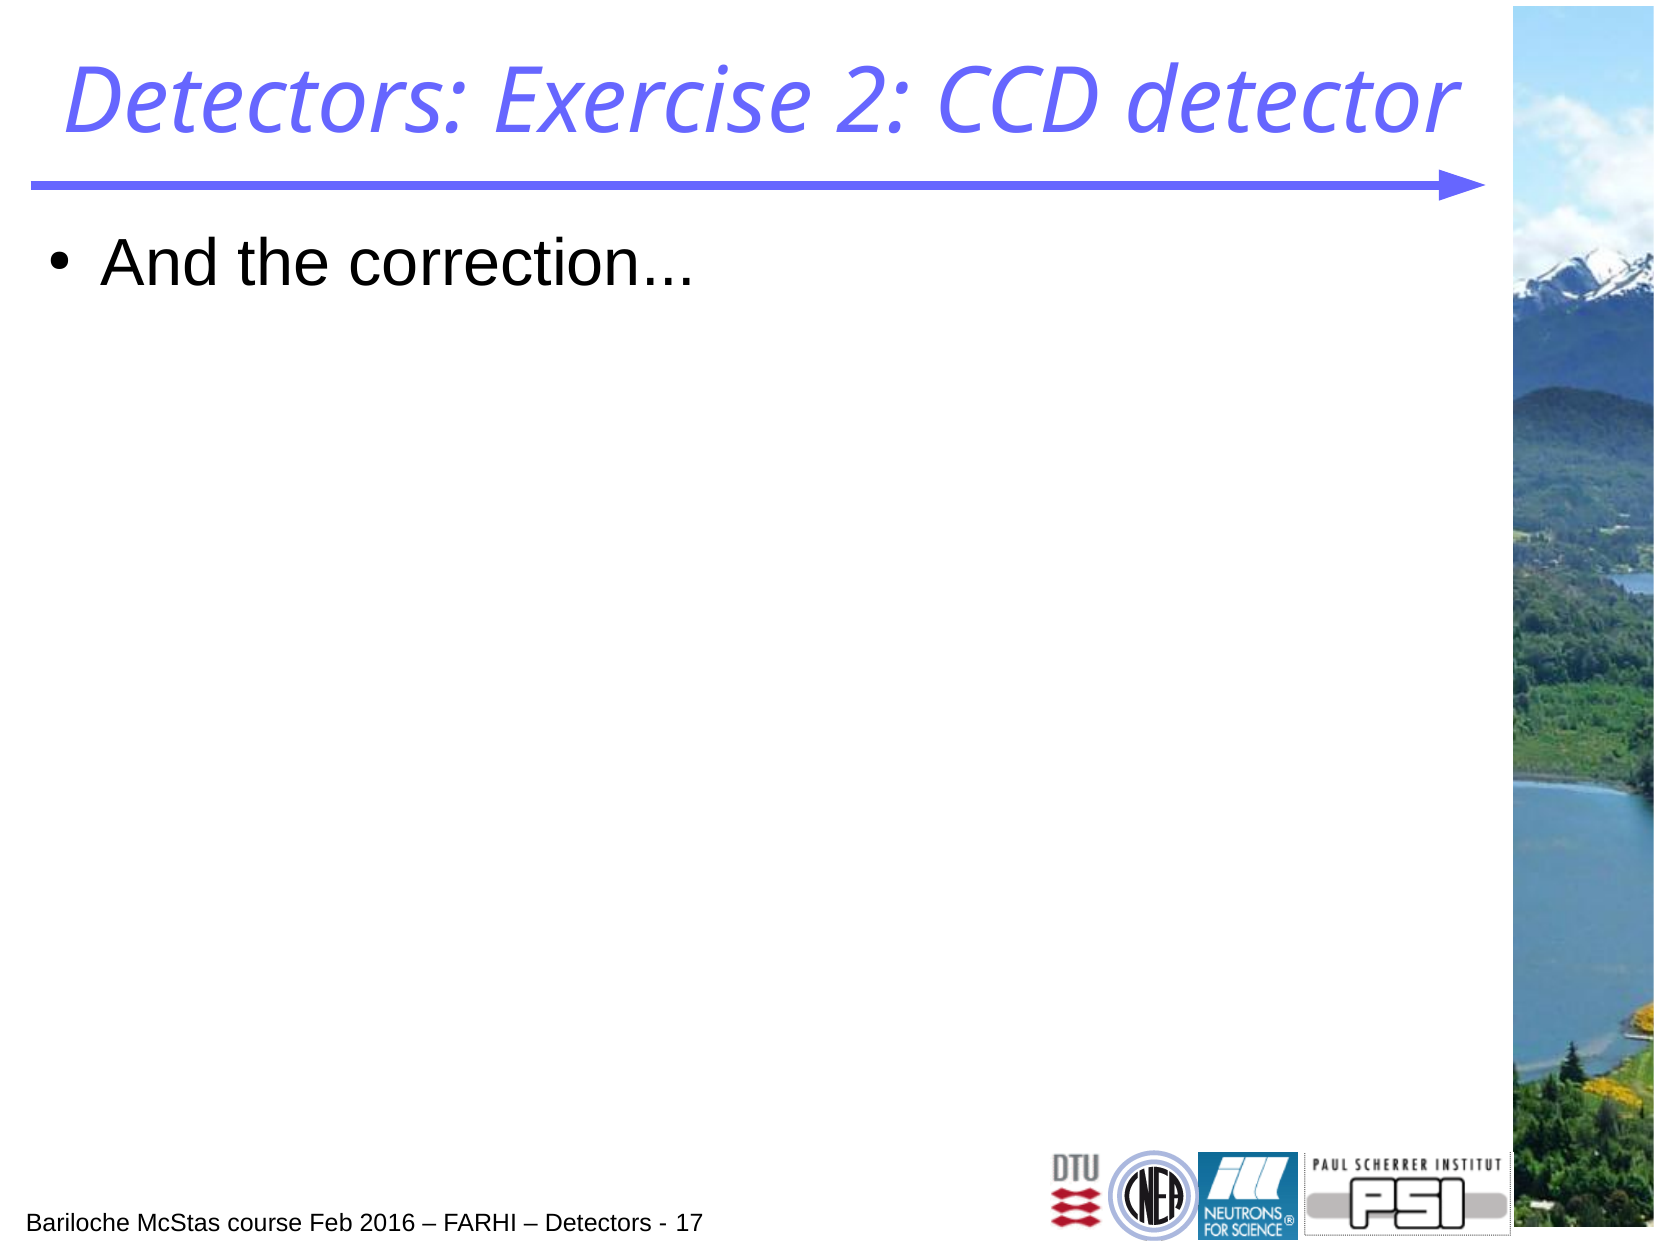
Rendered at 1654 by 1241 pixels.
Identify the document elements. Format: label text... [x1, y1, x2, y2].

picture [1050, 1152, 1103, 1230]
list And the correction... [30, 225, 1501, 1141]
title Detectors: Exercise 2: CCD detector [17, 31, 1506, 163]
picture [1108, 6, 1654, 1241]
